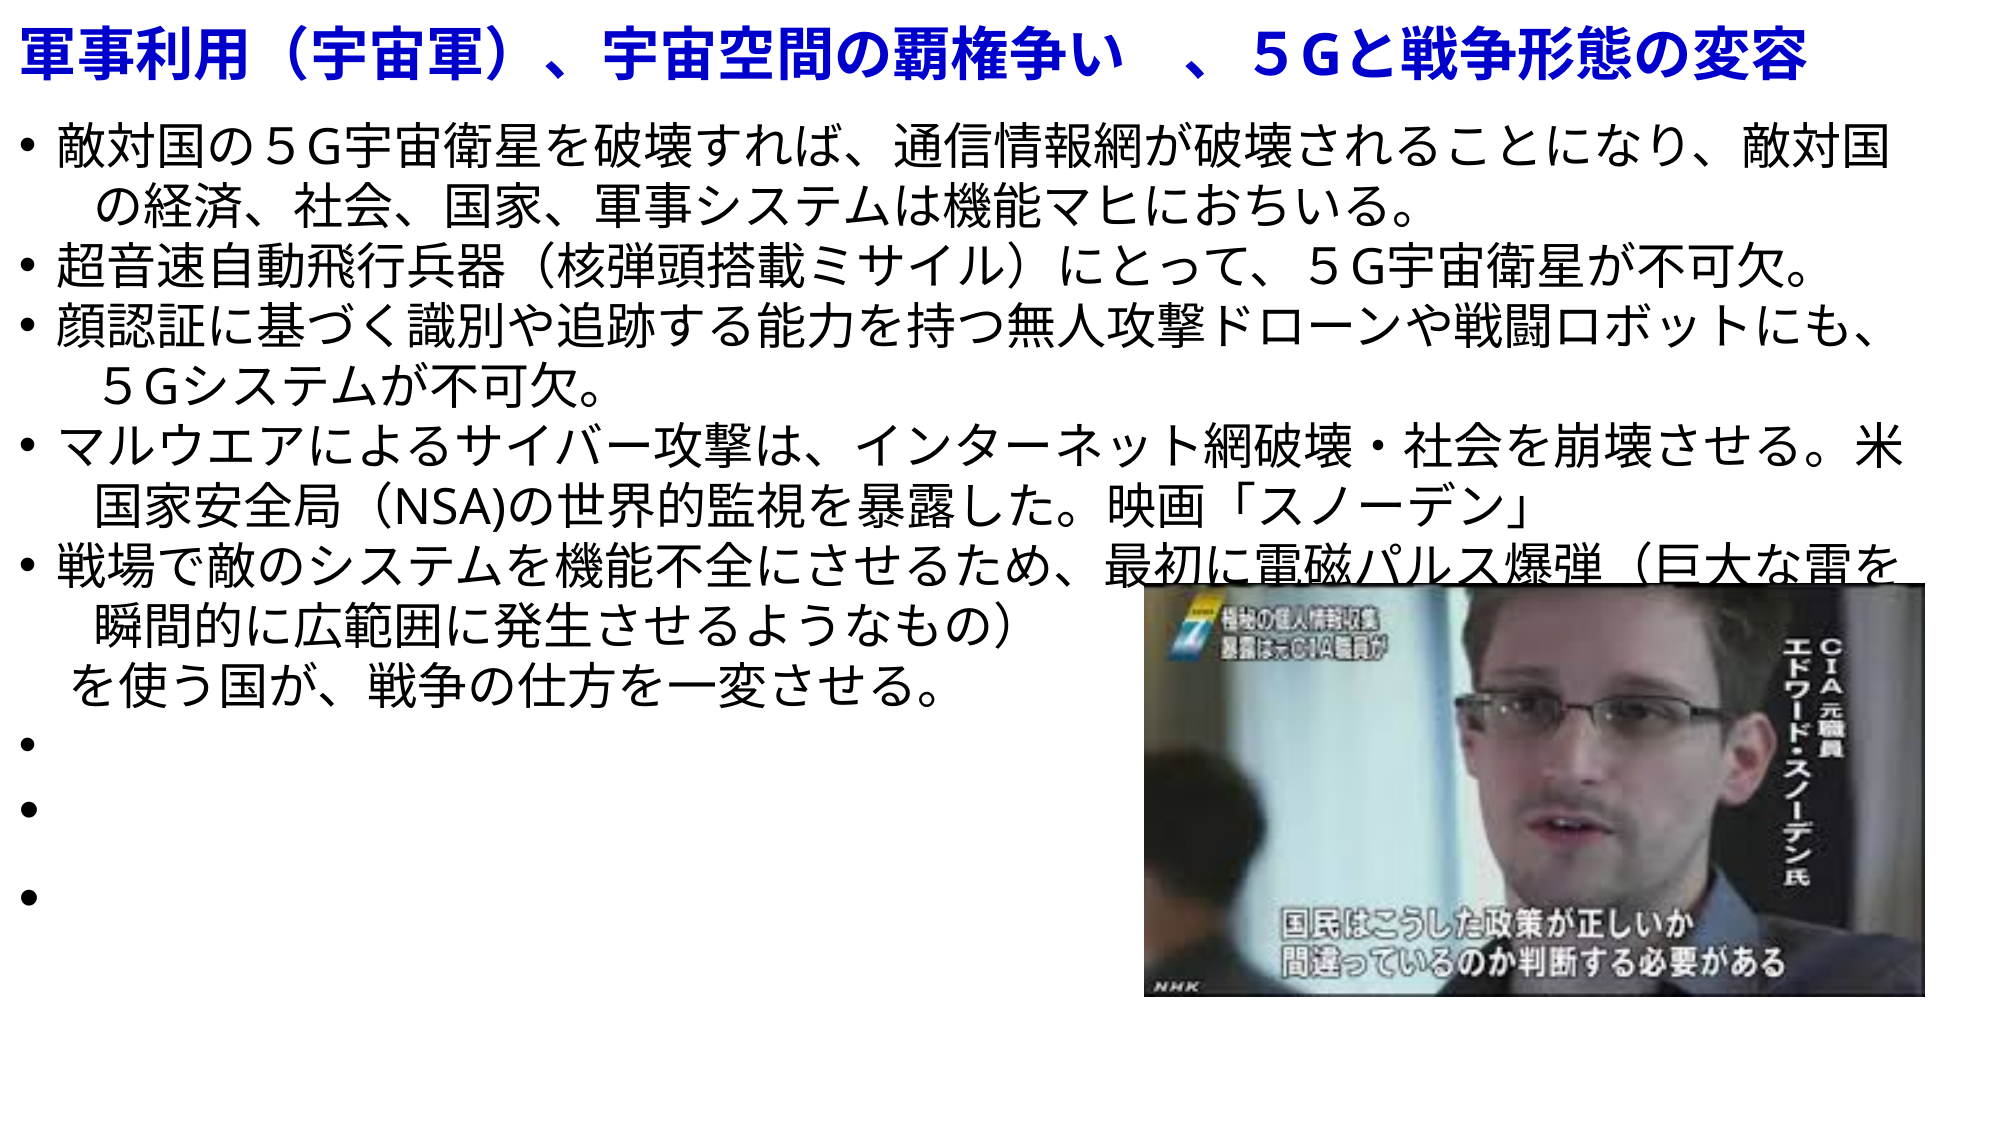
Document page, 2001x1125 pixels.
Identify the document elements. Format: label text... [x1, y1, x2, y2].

title 軍事利用（宇宙軍）、宇宙空間の覇権争い 、５Gと戦争形態の変容 [4, 17, 1996, 168]
list 敵対国の５G宇宙衛星を破壊すれば、通信情報網が破壊されることになり、敵対国の経済、社会、国家、軍事システムは機能マヒにおちいる。 超音速自動飛行兵器（核弾頭搭載ミサイル）にとって、５G宇宙衛星が不可欠。 顔認証に基づく識別や追跡する能力を持つ無人攻撃ドローンや戦闘ロボットにも、５Gシステムが不可欠。 マルウエアによるサイバー攻撃は、インターネット網破壊・社会を崩壊させる。米国家安全局（NSA)の世界的監視を暴露した。映画「スノーデン」 戦場で敵のシステムを機能不全にさせるため、最初に電磁パルス爆弾（巨大な雷を瞬間的に広範囲に発生させるようなもの） を使う国が、戦争の仕方を一変させる。 [4, 106, 1952, 1035]
picture [1144, 583, 1925, 998]
